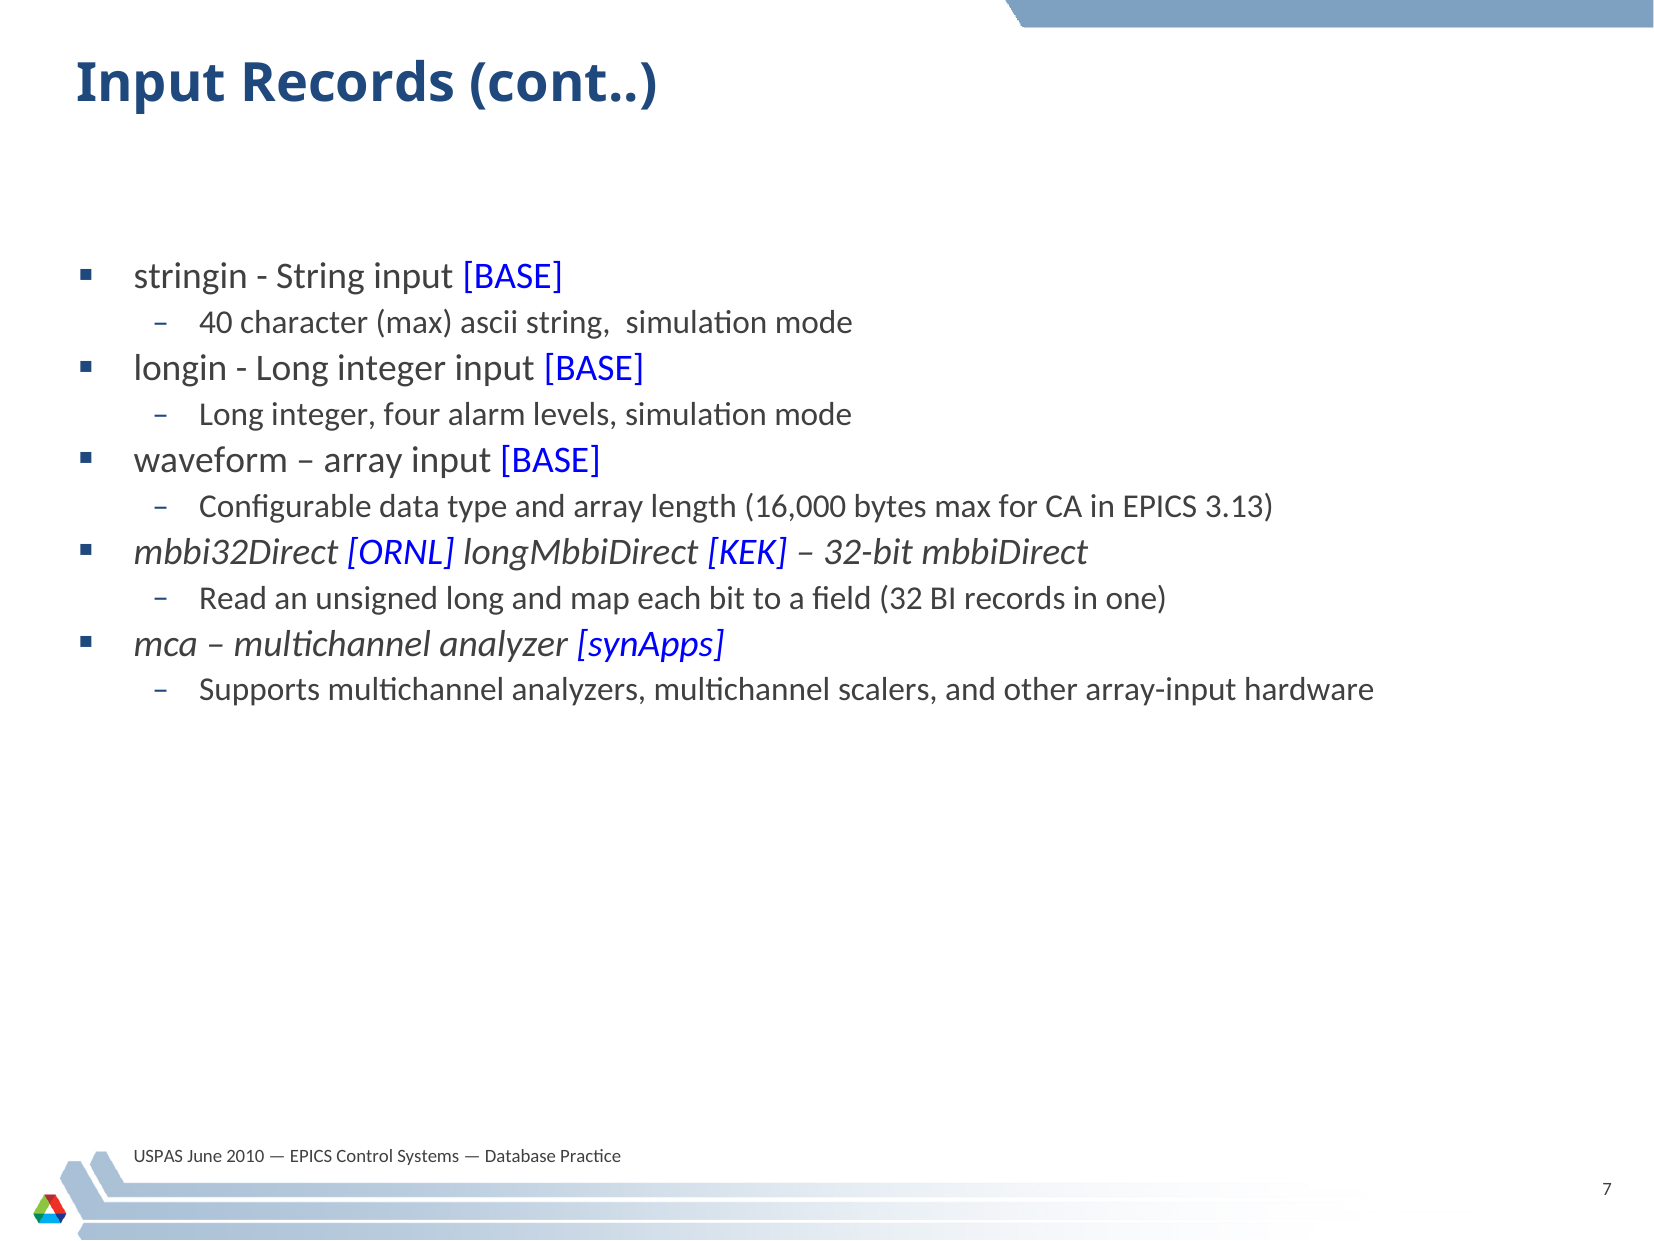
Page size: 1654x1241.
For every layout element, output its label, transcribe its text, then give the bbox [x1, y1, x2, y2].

picture [0, 1143, 1654, 1240]
title Input Records (cont..) [61, 51, 1500, 123]
list stringin - String input [BASE] 40 character (max) ascii string, simulation mode longin - Long integer input [BASE] Long integer, four alarm levels, simulation mode waveform – array input [BASE] Configurable data type and array length (16,000 bytes max for CA in EPICS 3.13) mbbi32Direct [ORNL] longMbbiDirect [KEK] – 32-bit mbbiDirect Read an unsigned long and map each bit to a field (32 BI records in one) mca – multichannel analyzer [synApps] Supports multichannel analyzers, multichannel scalers, and other array-input hardware [62, 253, 1498, 903]
picture [0, 0, 1654, 29]
